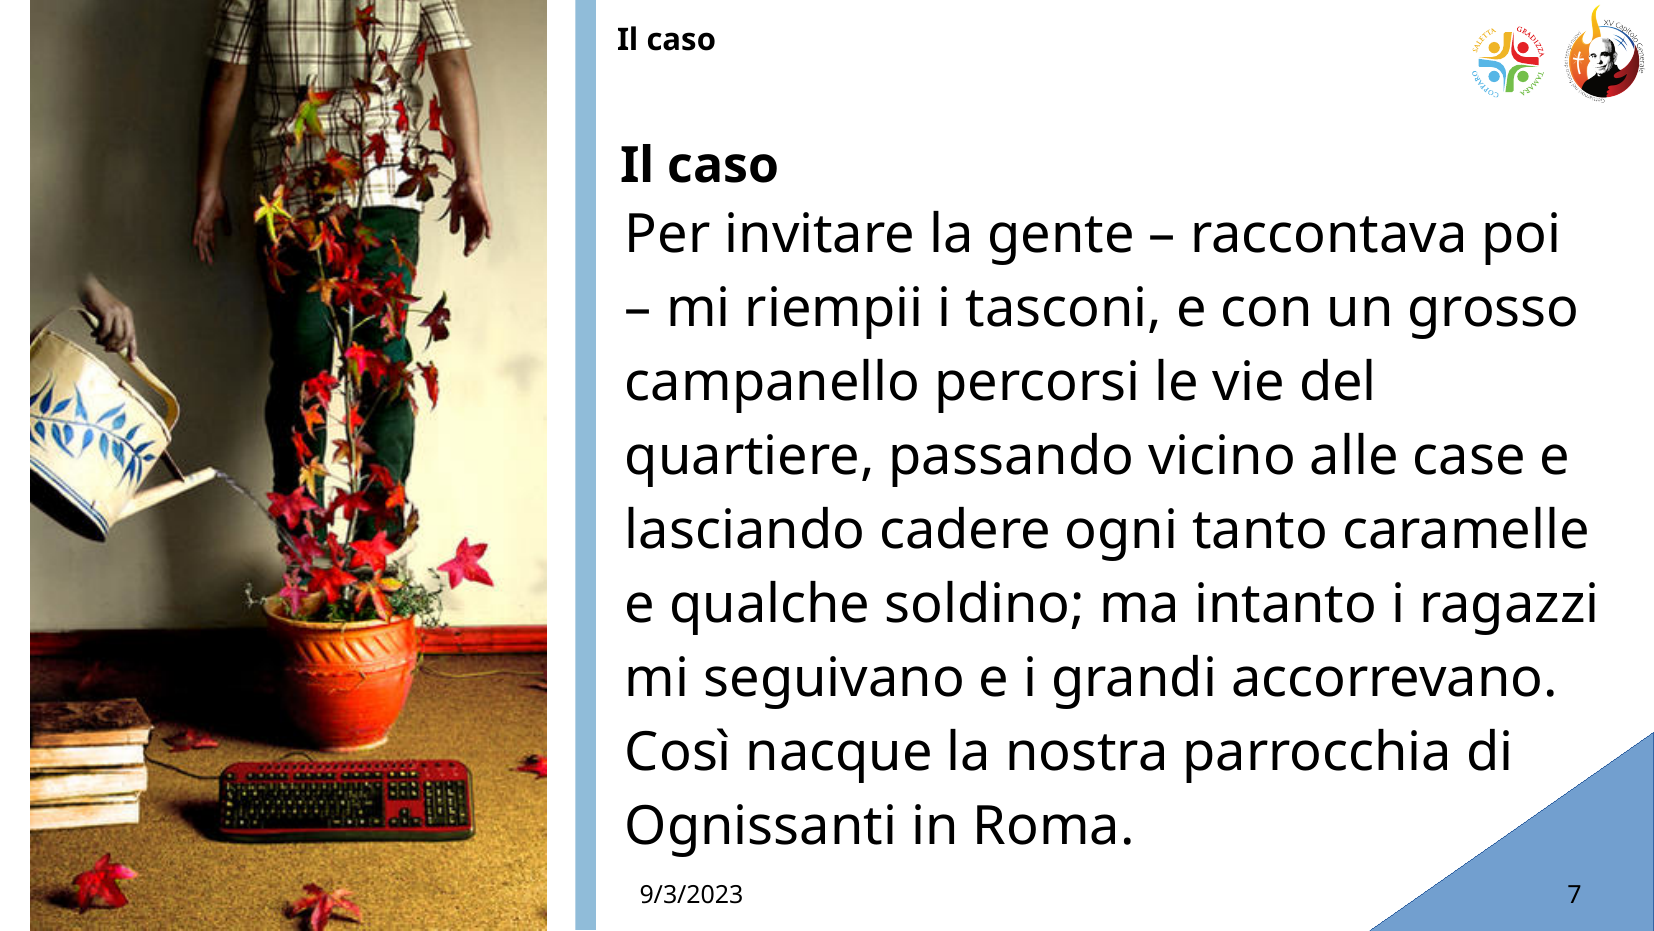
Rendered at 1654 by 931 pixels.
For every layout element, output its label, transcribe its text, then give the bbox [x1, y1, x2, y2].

text_box Il caso [602, 9, 1335, 63]
title Il caso [620, 129, 1617, 201]
picture [30, 0, 547, 931]
subtitle Per invitare la gente – raccontava poi – mi riempii i tasconi, e con un grosso campanello percorsi le vie del quartiere, passando vicino alle case e lasciando cadere ogni tanto caramelle e qualche soldino; ma intanto i ragazzi mi seguivano e i grandi accorrevano. Così nacque la nostra parrocchia di Ognissanti in Roma. [624, 201, 1602, 856]
picture [1563, 4, 1646, 103]
